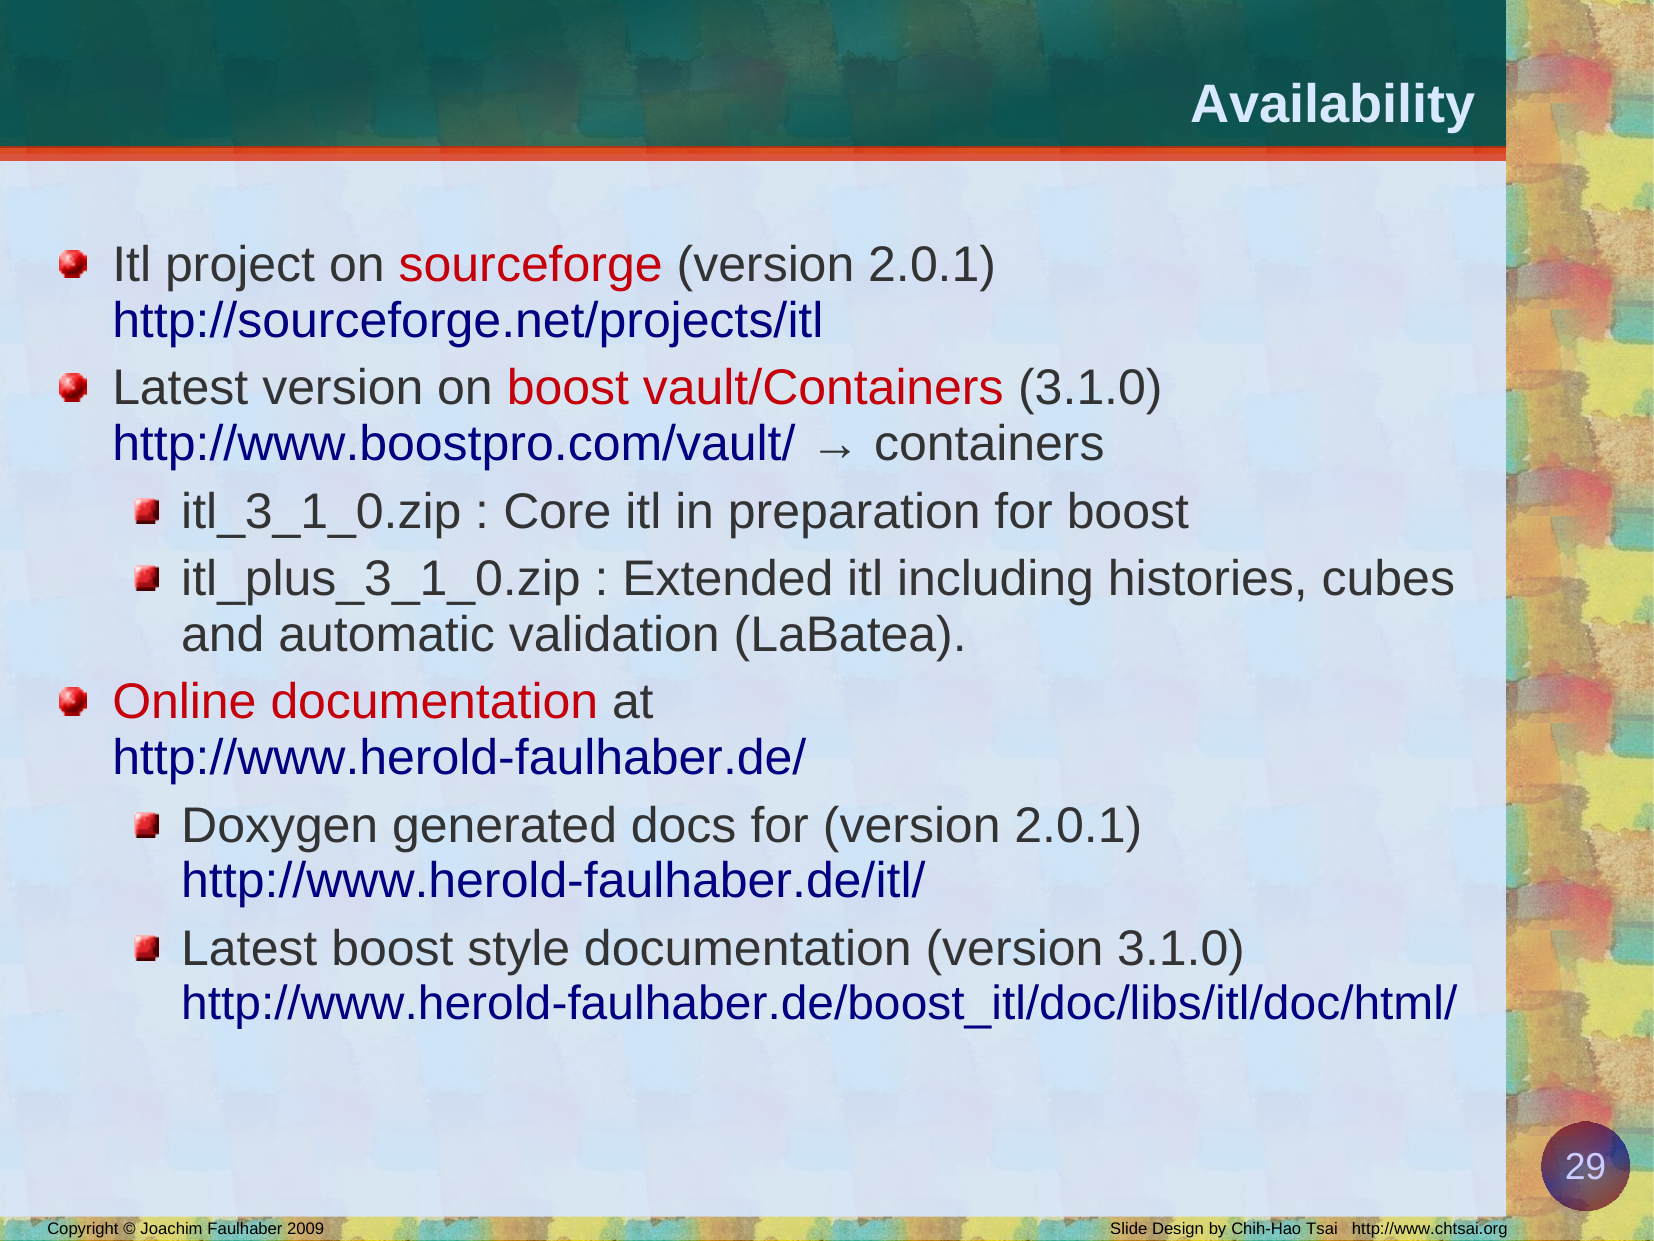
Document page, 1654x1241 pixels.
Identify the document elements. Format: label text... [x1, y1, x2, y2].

list Itl project on sourceforge (version 2.0.1) http://sourceforge.net/projects/itl Latest version on boost vault/Containers (3.1.0) http://www.boostpro.com/vault/ → containers itl_3_1_0.zip : Core itl in preparation for boost itl_plus_3_1_0.zip : Extended itl including histories, cubes and automatic validation (LaBatea). Online documentation at http://www.herold-faulhaber.de/ Doxygen generated docs for (version 2.0.1) http://www.herold-faulhaber.de/itl/ Latest boost style documentation (version 3.1.0) http://www.herold-faulhaber.de/boost_itl/doc/libs/itl/doc/html/ [59, 236, 1503, 1182]
title Availability [29, 59, 1477, 148]
